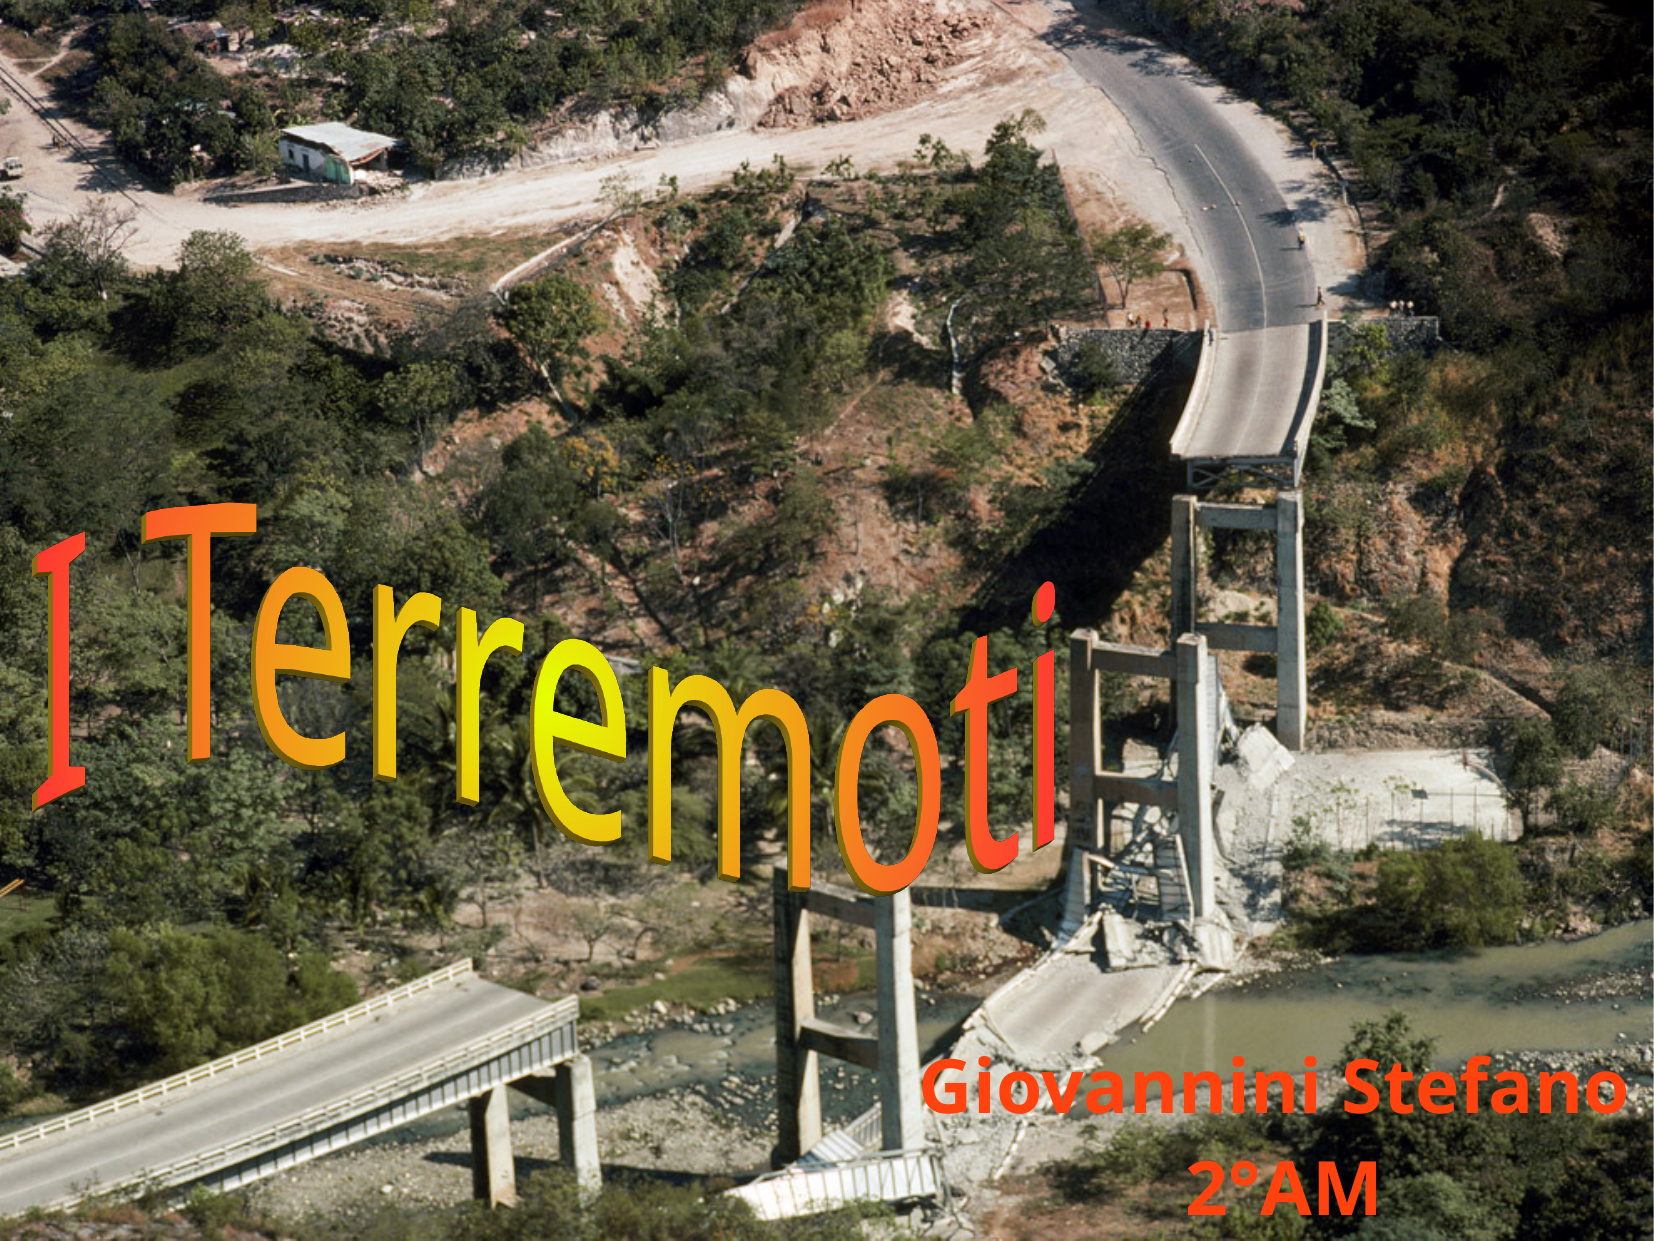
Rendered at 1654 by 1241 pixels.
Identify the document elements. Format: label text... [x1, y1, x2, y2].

picture [0, 0, 1654, 1241]
title Giovannini Stefano 2°AM [915, 1031, 1654, 1241]
